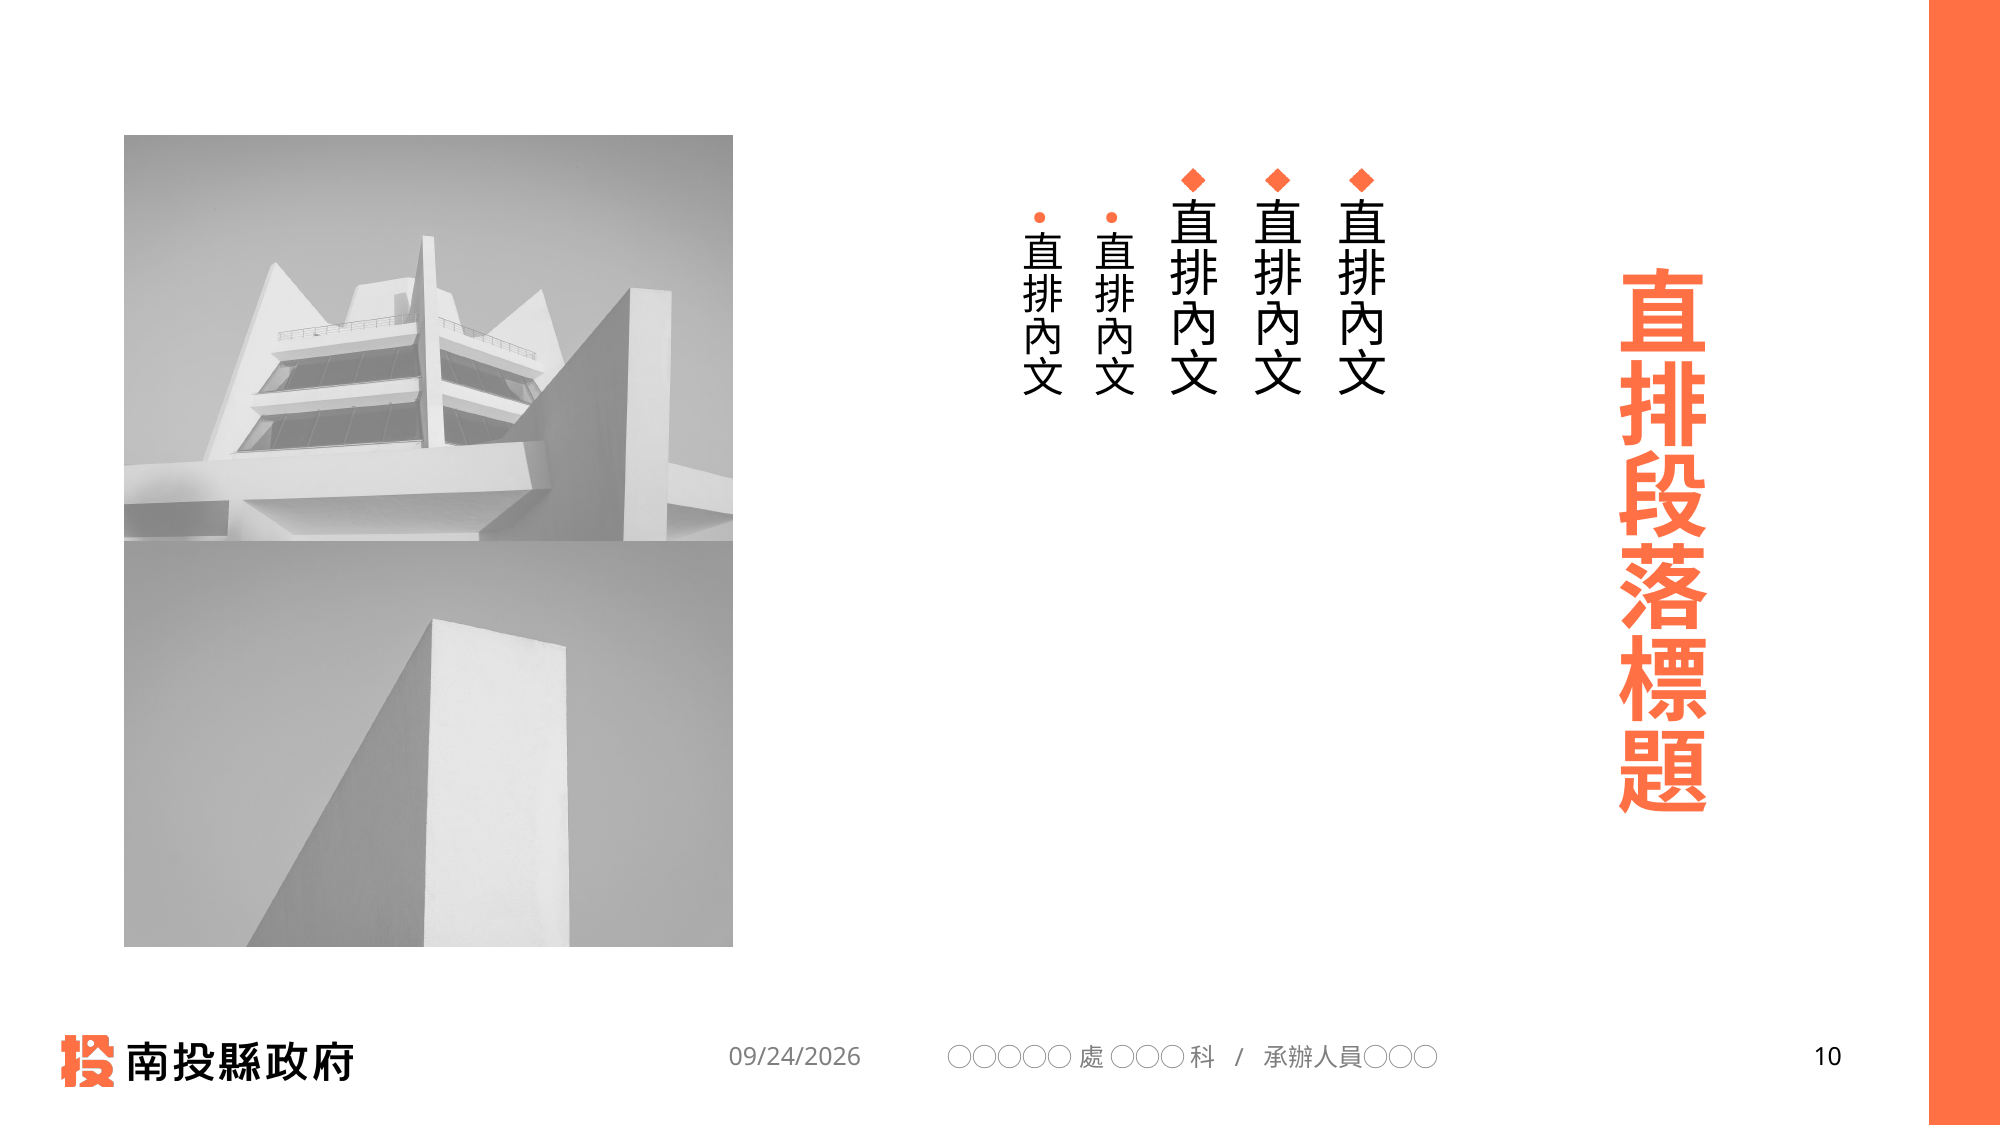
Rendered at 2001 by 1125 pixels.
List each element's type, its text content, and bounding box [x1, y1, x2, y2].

picture [124, 135, 733, 947]
text_box ◯◯◯◯◯處 ◯◯◯ 科 / 承辦人員◯◯◯ [932, 1025, 1608, 1086]
text_box <編號> [1798, 1025, 1899, 1086]
text_box 07/29/2024 [713, 1025, 884, 1086]
text_box 直排段落標題 [1431, 135, 1863, 947]
picture [61, 1035, 353, 1087]
text_box 直排內文 直排內文 直排內文 直排內文 直排內文 [767, 147, 1407, 945]
